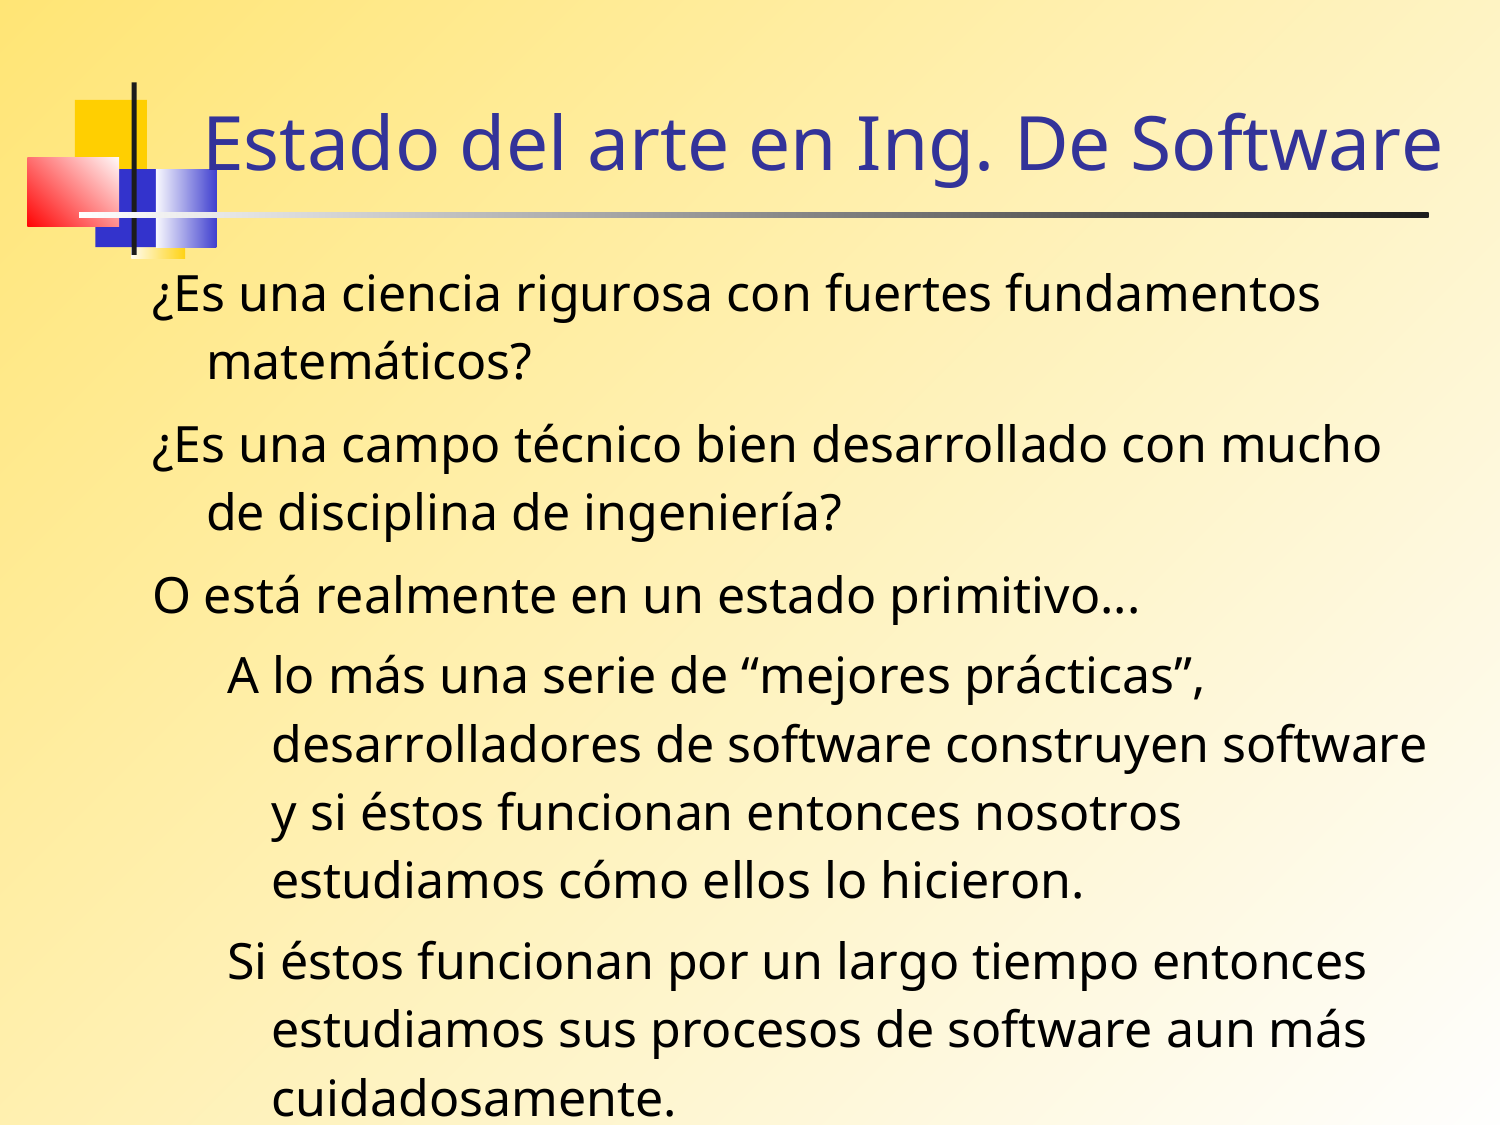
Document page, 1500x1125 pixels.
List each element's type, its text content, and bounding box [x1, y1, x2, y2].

list ¿Es una ciencia rigurosa con fuertes fundamentos matemáticos? ¿Es una campo técnico bien desarrollado con mucho de disciplina de ingeniería? O está realmente en un estado primitivo... A lo más una serie de “mejores prácticas”, desarrolladores de software construyen software y si éstos funcionan entonces nosotros estudiamos cómo ellos lo hicieron. Si éstos funcionan por un largo tiempo entonces estudiamos sus procesos de software aun más cuidadosamente. [137, 249, 1463, 1090]
title Estado del arte en Ing. De Software [187, 4, 1466, 201]
